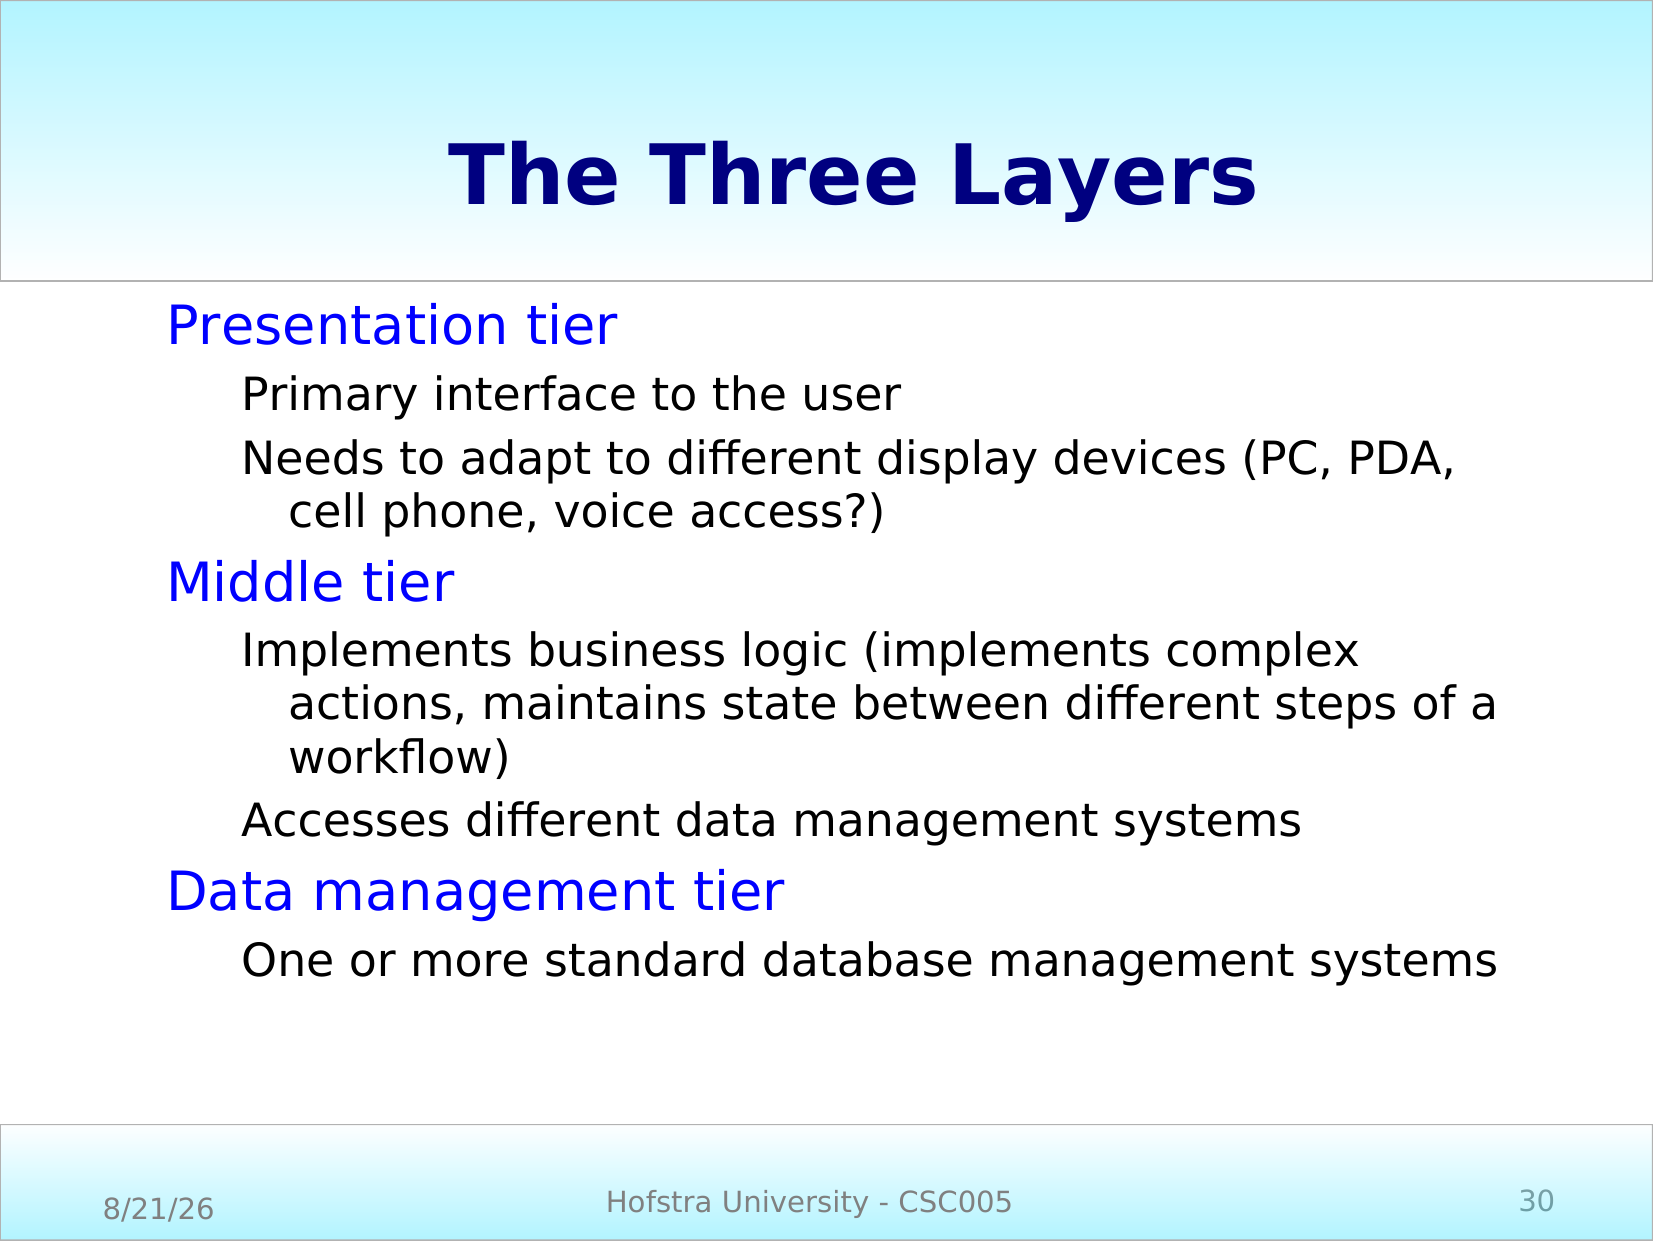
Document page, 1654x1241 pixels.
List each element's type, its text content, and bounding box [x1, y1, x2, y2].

list Presentation tier Primary interface to the user Needs to adapt to different display devices (PC, PDA, cell phone, voice access?) Middle tier Implements business logic (implements complex actions, maintains state between different steps of a workflow) Accesses different data management systems Data management tier One or more standard database management systems [151, 287, 1557, 1107]
title The Three Layers [151, 75, 1557, 276]
